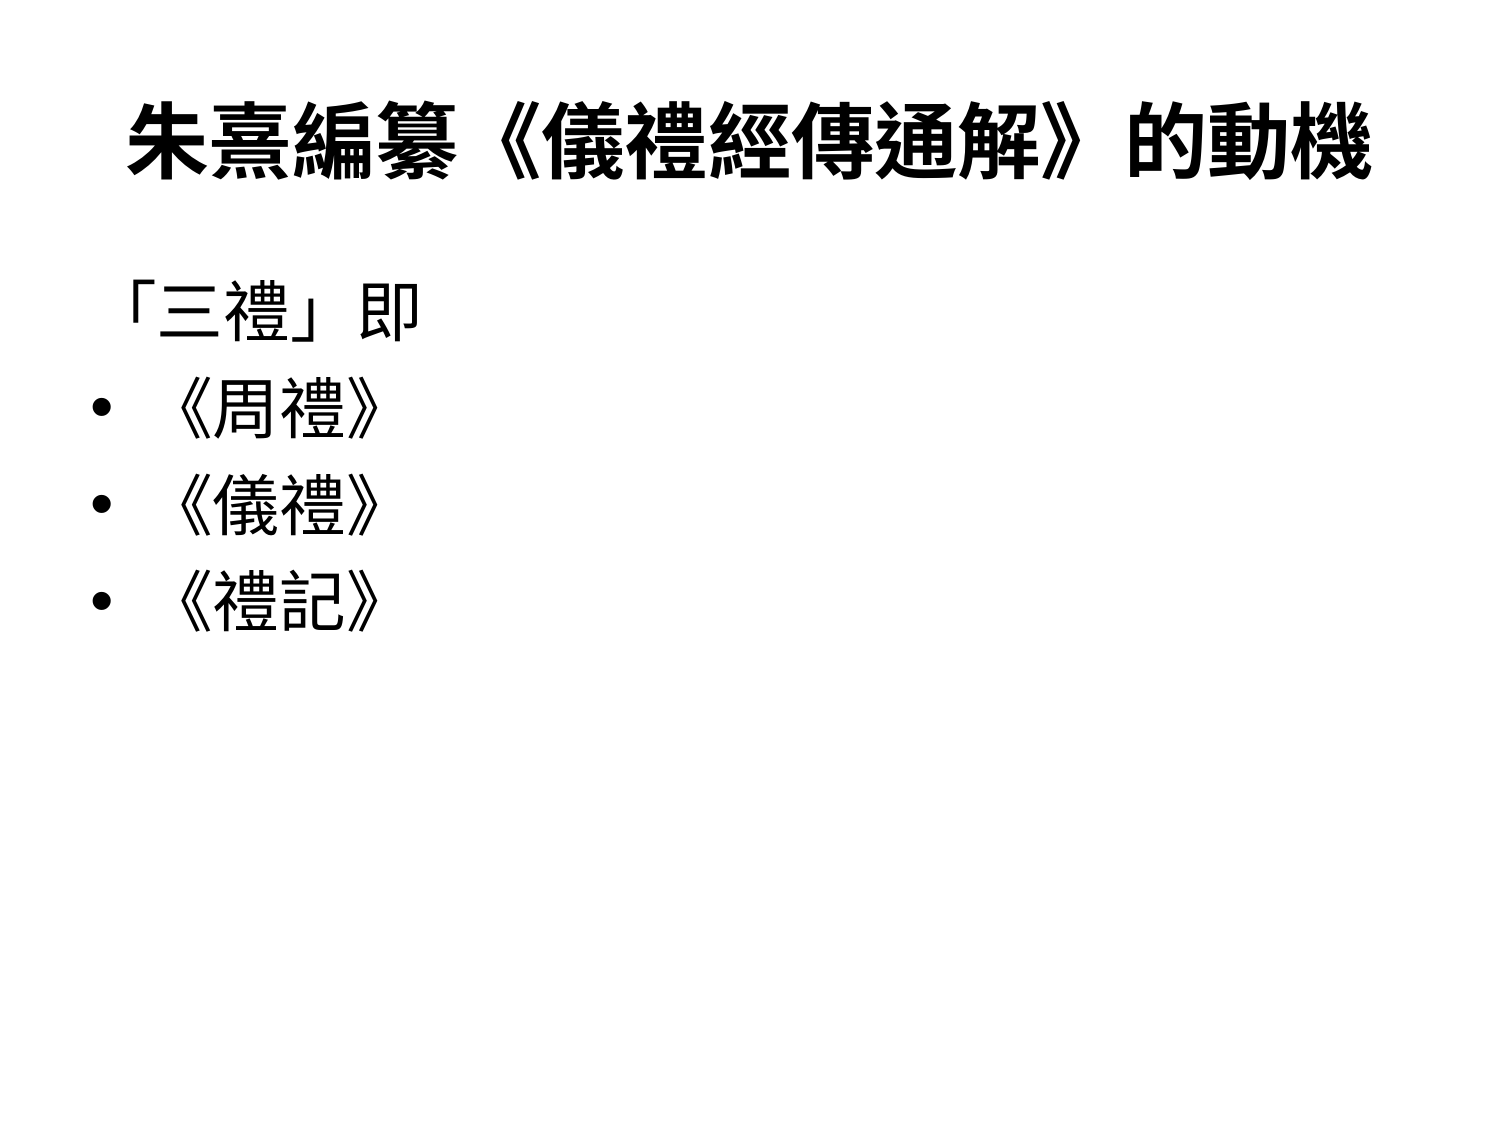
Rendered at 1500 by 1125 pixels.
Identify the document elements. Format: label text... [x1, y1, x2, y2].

title 朱熹編纂《儀禮經傳通解》的動機 [75, 45, 1426, 233]
list 「三禮」即 《周禮》 《儀禮》 《禮記》 [75, 262, 1426, 1006]
